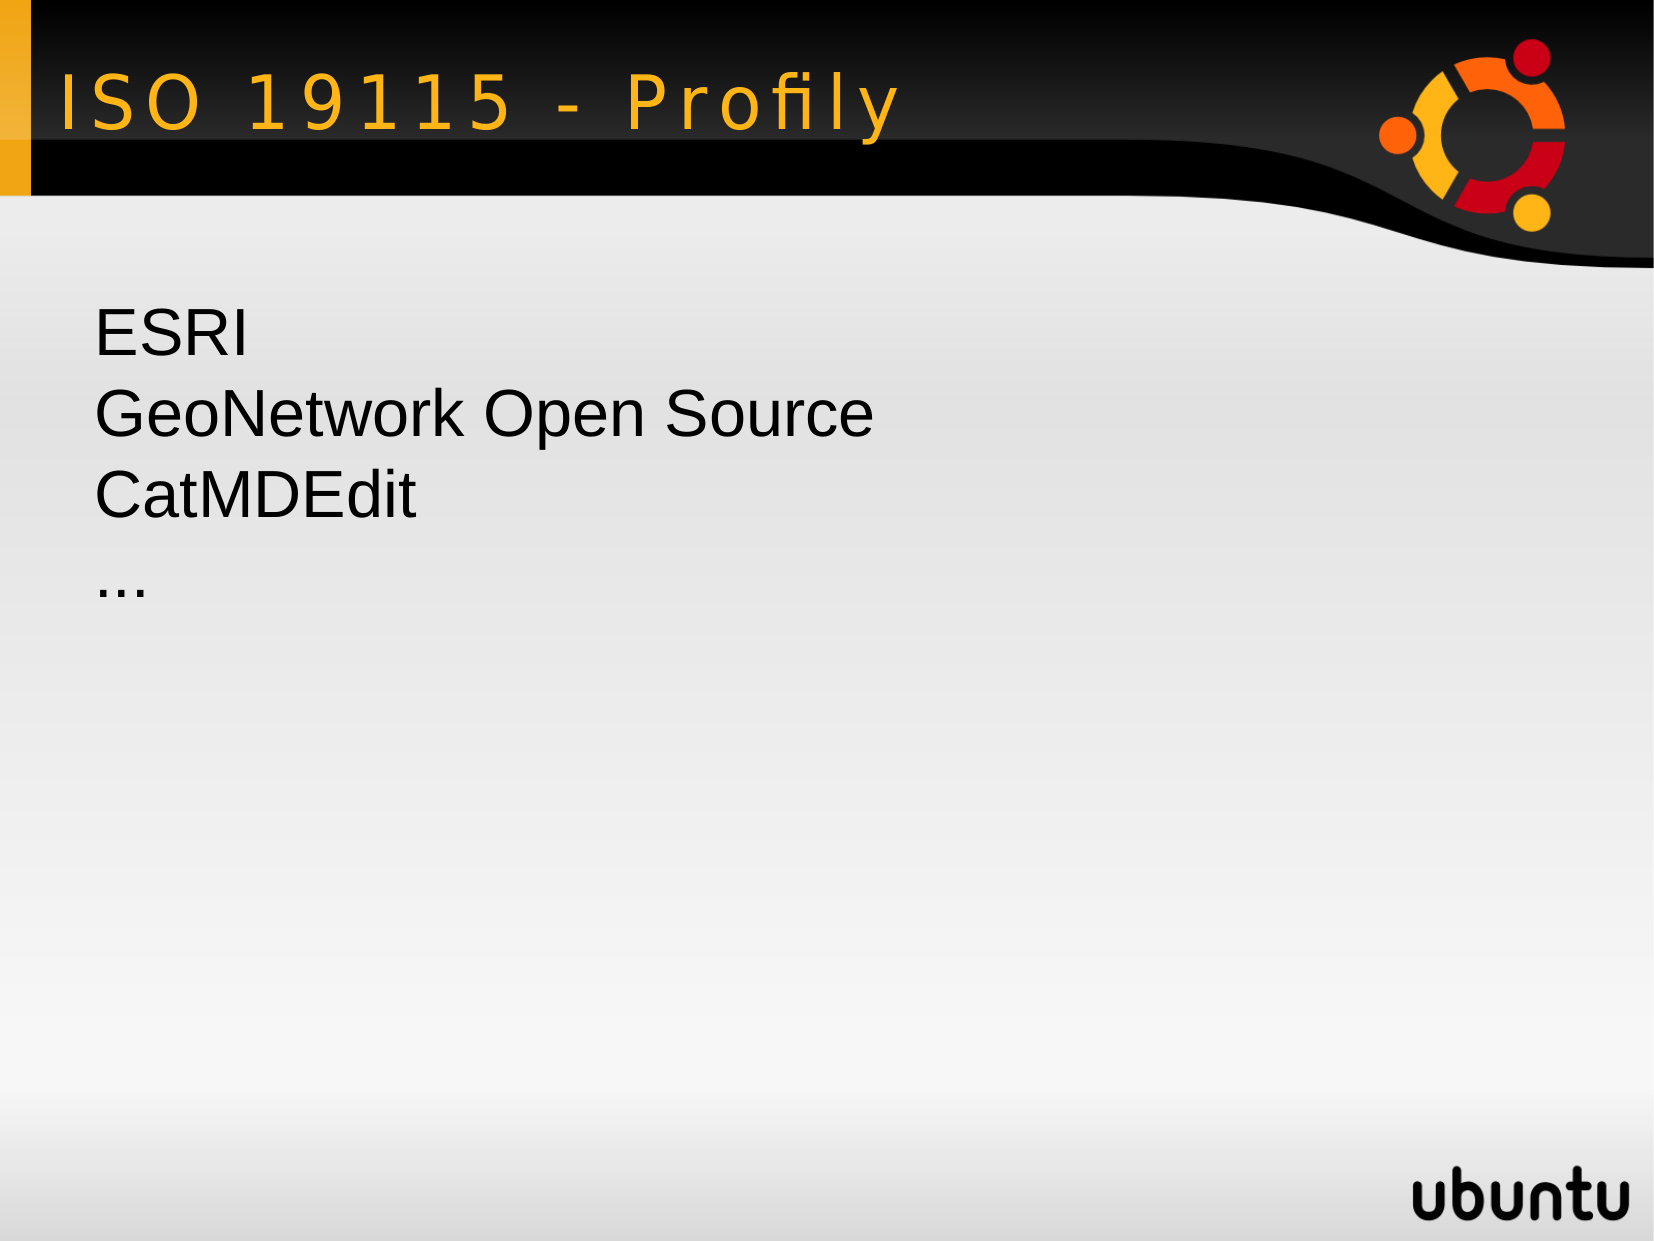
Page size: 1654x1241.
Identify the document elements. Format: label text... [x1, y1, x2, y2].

picture [0, 0, 1654, 1241]
title ISO 19115 - Profily [59, 29, 1270, 178]
list ESRI GeoNetwork Open Source CatMDEdit ... [76, 295, 1565, 1114]
